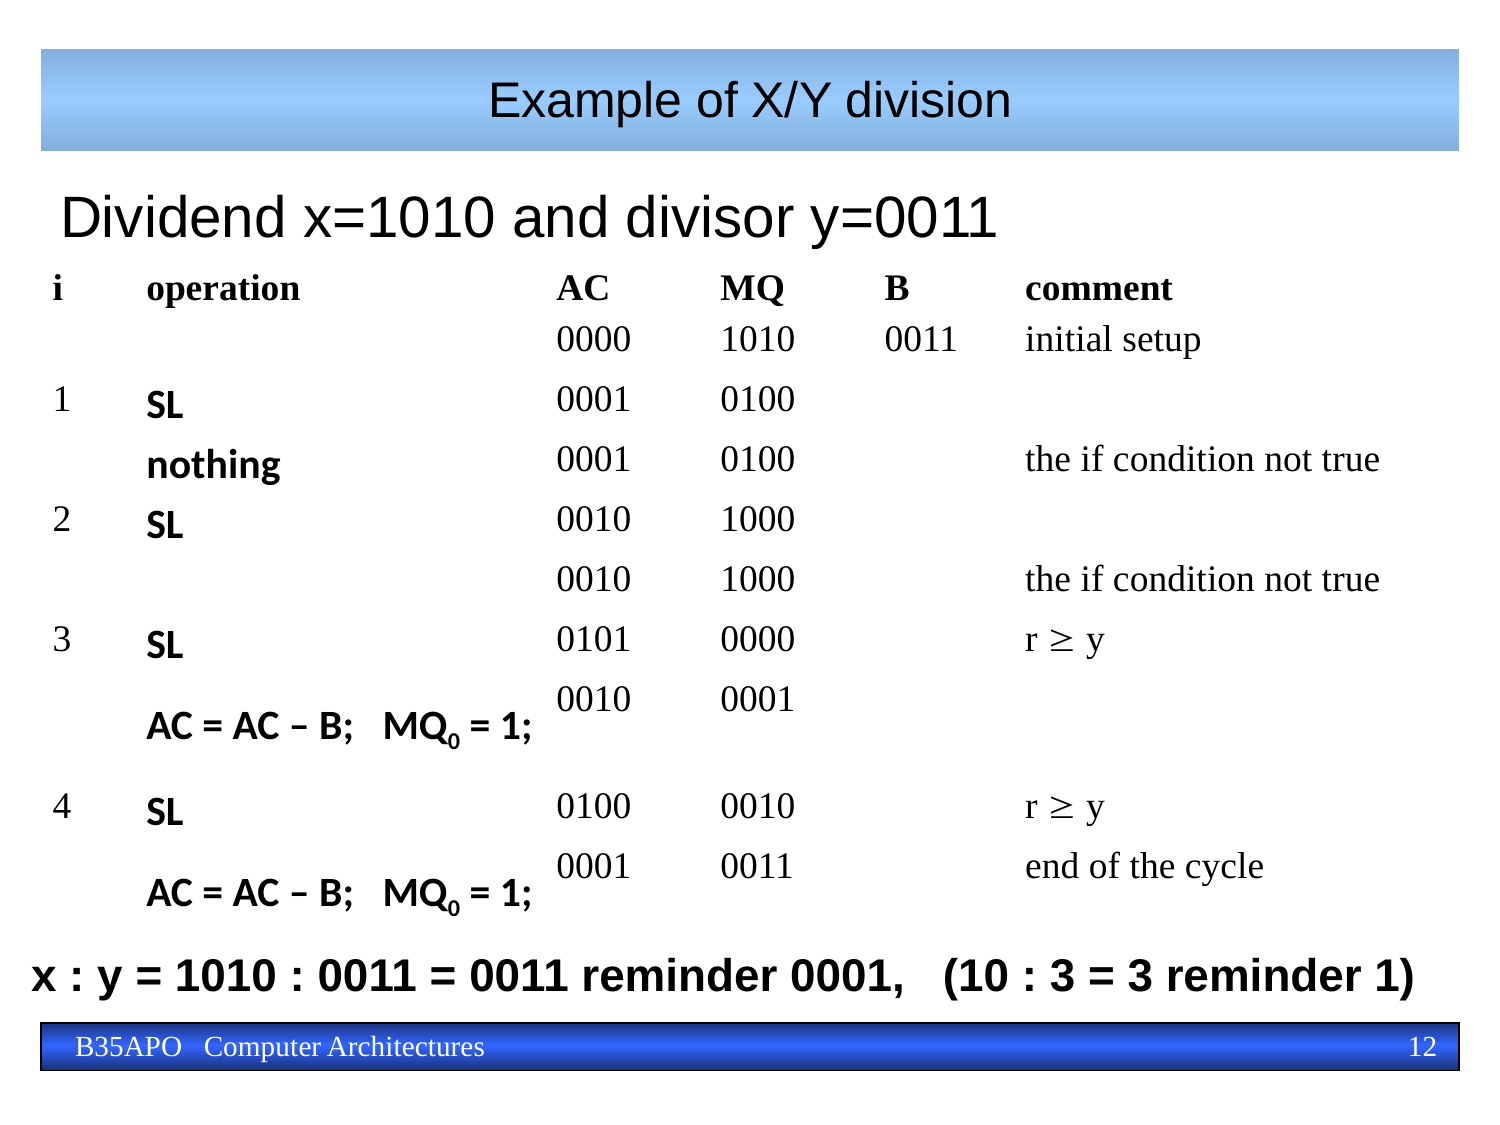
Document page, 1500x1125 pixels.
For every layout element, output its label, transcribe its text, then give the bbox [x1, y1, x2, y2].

table_cell [47, 678, 141, 785]
table_cell initial setup [1020, 318, 1430, 378]
table_cell 0011 [879, 318, 1020, 378]
table_header MQ [715, 258, 879, 318]
table_cell [879, 498, 1020, 558]
table_cell 2 [47, 498, 141, 558]
table_cell 0010 [551, 498, 715, 558]
table_cell [141, 558, 551, 618]
table_cell AC = AC – B; MQ0 = 1; [141, 845, 551, 937]
table_header B [879, 258, 1020, 318]
table_cell 0000 [551, 318, 715, 378]
table_cell 0100 [715, 378, 879, 438]
table_cell [879, 378, 1020, 438]
table_cell 4 [47, 785, 141, 845]
table_cell [879, 678, 1020, 785]
table_cell [879, 618, 1020, 678]
table_cell 0010 [551, 558, 715, 618]
table_cell [879, 845, 1020, 937]
table_cell 0010 [715, 785, 879, 845]
table_cell 0001 [551, 845, 715, 937]
table_cell [47, 318, 141, 378]
table_cell [47, 845, 141, 937]
table_cell 1000 [715, 558, 879, 618]
table_cell nothing [141, 438, 551, 498]
table_cell AC = AC – B; MQ0 = 1; [141, 678, 551, 785]
table_cell [47, 558, 141, 618]
table_cell 0011 [715, 845, 879, 937]
table_cell [47, 438, 141, 498]
table_header comment [1020, 258, 1430, 318]
table_header operation [141, 258, 551, 318]
table_cell SL [141, 785, 551, 845]
text_box Dividend x=1010 and divisor y=0011 [24, 171, 1016, 249]
table_cell 0100 [551, 785, 715, 845]
table_cell [1020, 678, 1430, 785]
table_cell 0010 [551, 678, 715, 785]
table_cell 1000 [715, 498, 879, 558]
table_cell [879, 785, 1020, 845]
table_header AC [551, 258, 715, 318]
table_cell 1 [47, 378, 141, 438]
table_cell SL [141, 618, 551, 678]
table_cell SL [141, 378, 551, 438]
table_cell r  y [1020, 618, 1430, 678]
table_cell 3 [47, 618, 141, 678]
table_header i [47, 258, 141, 318]
table_cell r  y [1020, 785, 1430, 845]
table_cell the if condition not true [1020, 438, 1430, 498]
table_cell 0001 [551, 378, 715, 438]
table_cell 0000 [715, 618, 879, 678]
table_cell 0101 [551, 618, 715, 678]
text_box x : y = 1010 : 0011 = 0011 reminder 0001, (10 : 3 = 3 reminder 1) [0, 937, 1500, 1008]
table_cell 0100 [715, 438, 879, 498]
table_cell [1020, 378, 1430, 438]
table_cell 0001 [715, 678, 879, 785]
table_cell 1010 [715, 318, 879, 378]
table_cell [879, 558, 1020, 618]
table_cell [1020, 498, 1430, 558]
table_cell end of the cycle [1020, 845, 1430, 937]
table_cell the if condition not true [1020, 558, 1430, 618]
table_cell 0001 [551, 438, 715, 498]
table_cell [879, 438, 1020, 498]
table_cell [141, 318, 551, 378]
title Example of X/Y division [41, 49, 1459, 151]
table_cell SL [141, 498, 551, 558]
